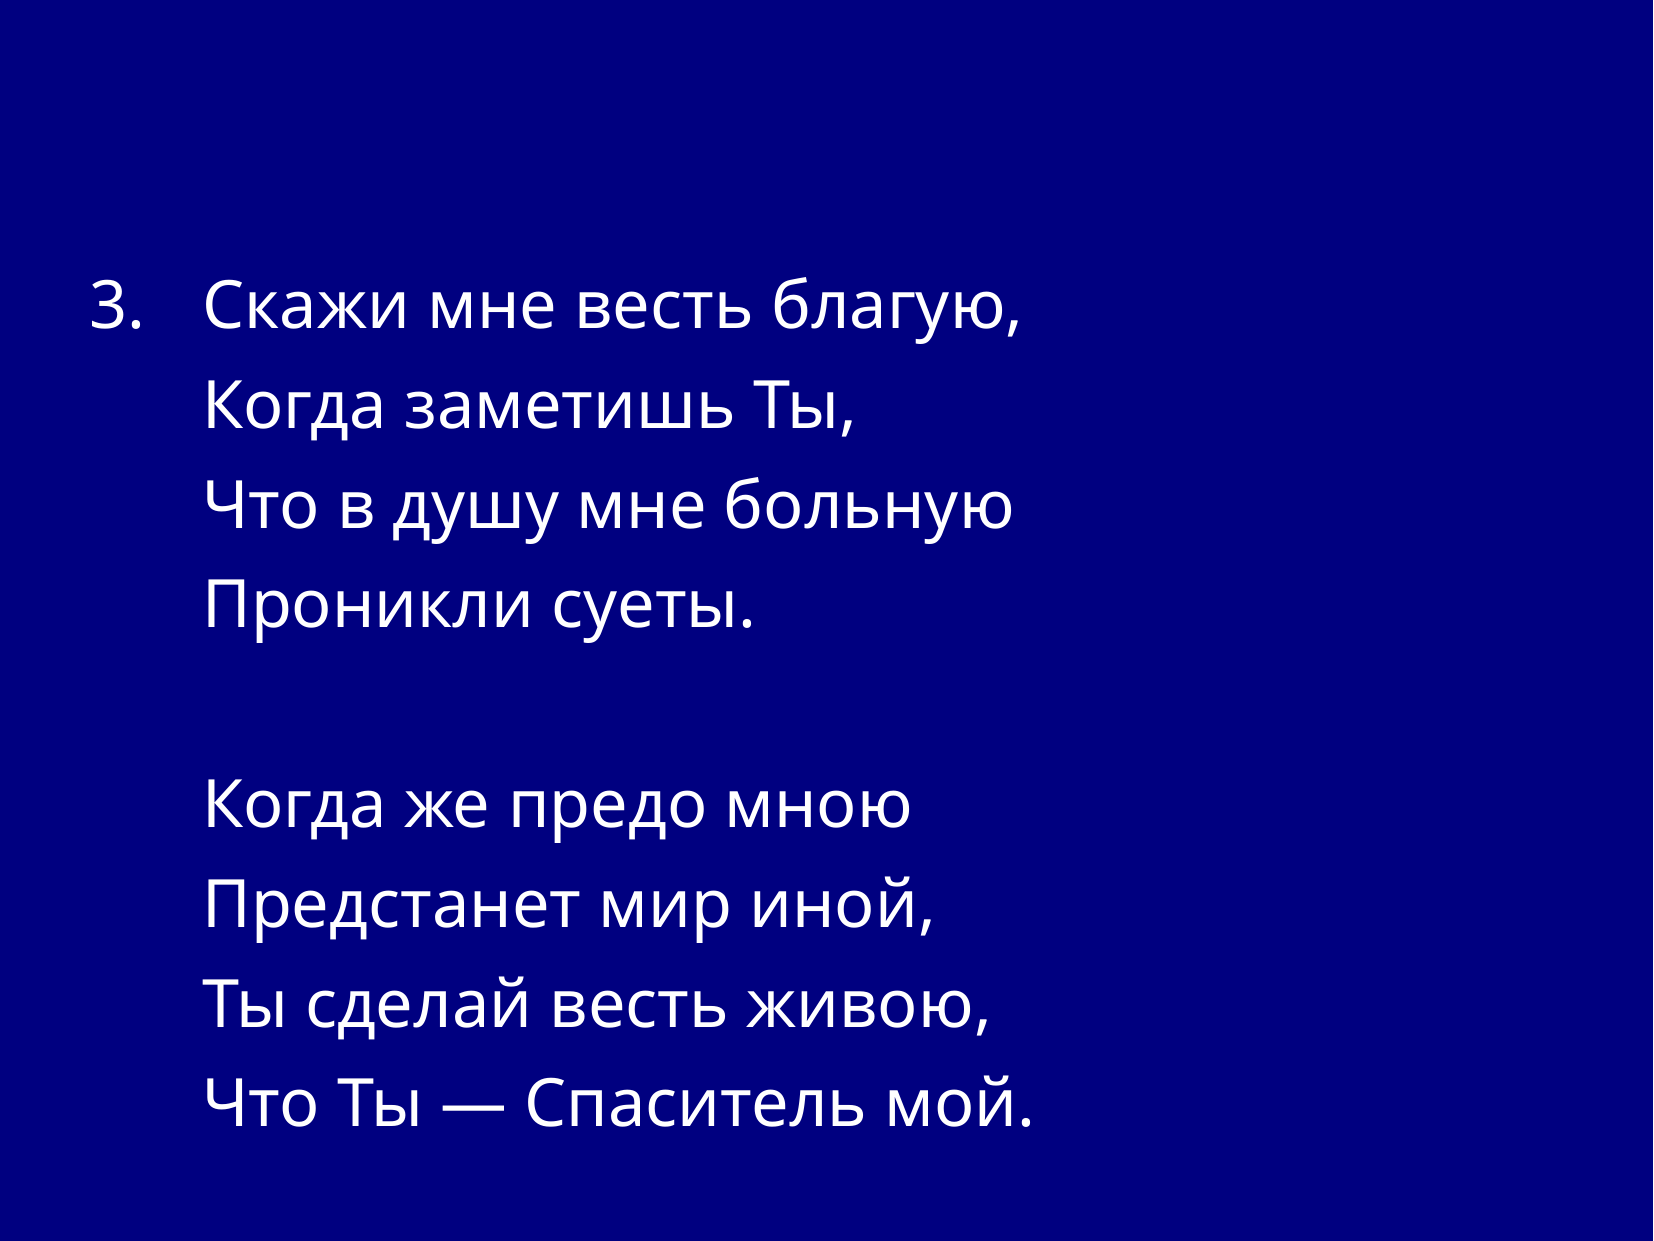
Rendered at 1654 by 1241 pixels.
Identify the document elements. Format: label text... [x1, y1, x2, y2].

text_box 3. Скажи мне весть благую, Когда заметишь Ты, Что в душу мне больную Проникли суеты. Когда же предо мною Предстанет мир иной, Ты сделай весть живою, Что Ты — Спаситель мой. [75, 150, 1576, 1163]
